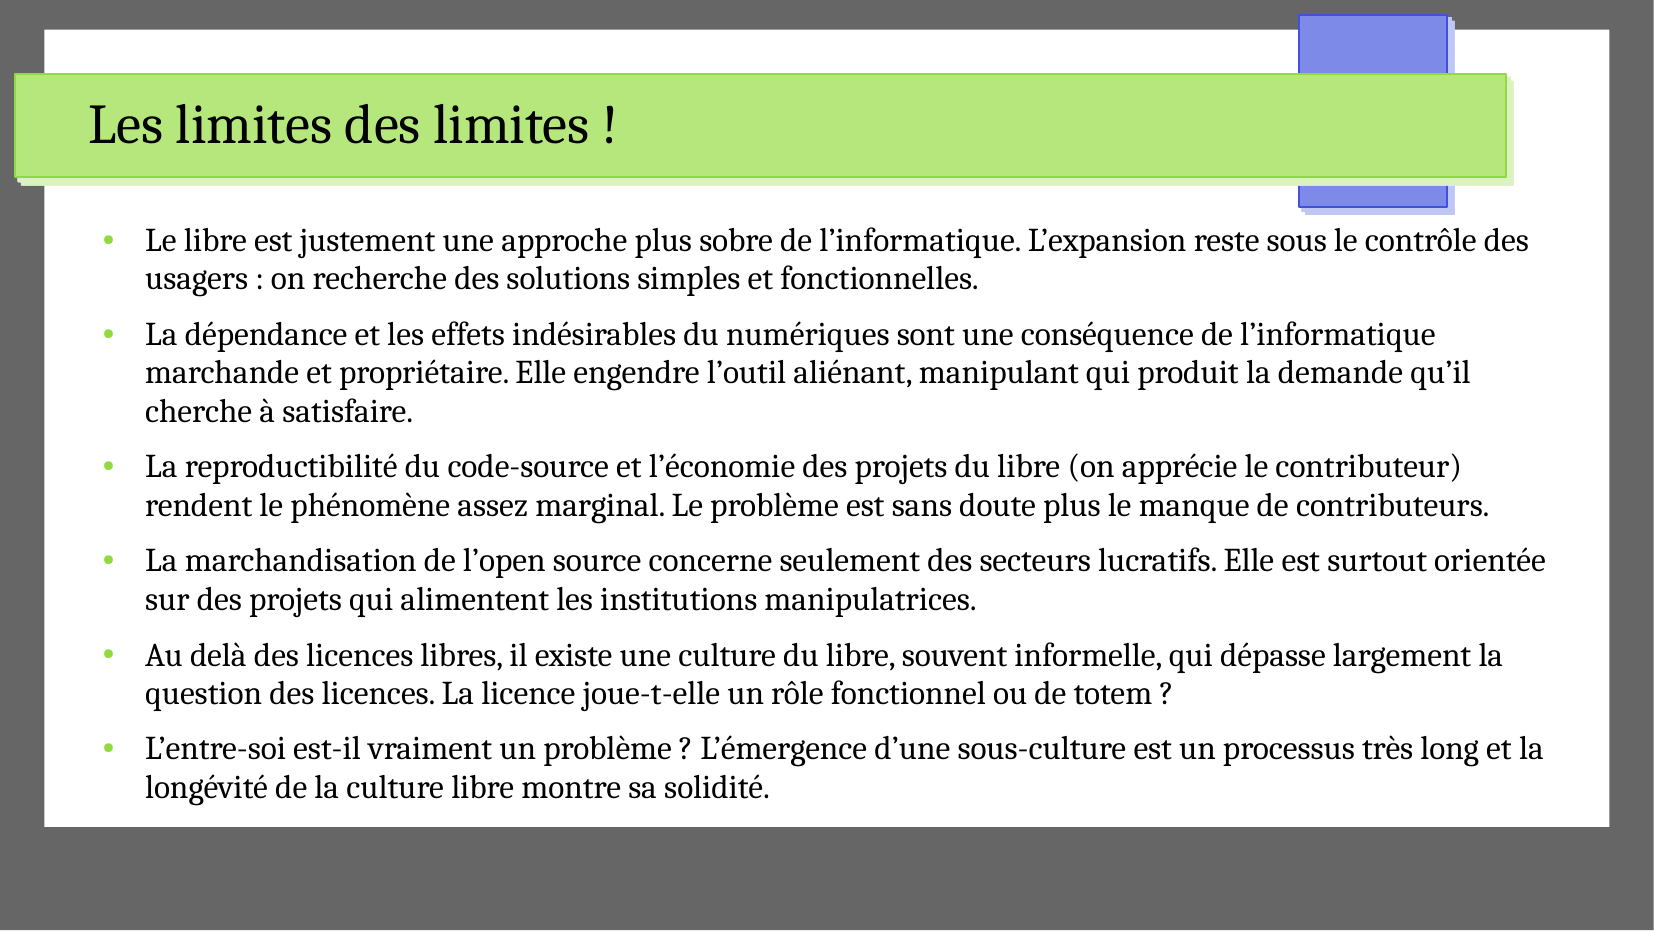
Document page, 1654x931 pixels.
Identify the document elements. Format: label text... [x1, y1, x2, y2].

list Le libre est justement une approche plus sobre de l’informatique. L’expansion reste sous le contrôle des usagers : on recherche des solutions simples et fonctionnelles. La dépendance et les effets indésirables du numériques sont une conséquence de l’informatique marchande et propriétaire. Elle engendre l’outil aliénant, manipulant qui produit la demande qu’il cherche à satisfaire. La reproductibilité du code-source et l’économie des projets du libre (on apprécie le contributeur) rendent le phénomène assez marginal. Le problème est sans doute plus le manque de contributeurs. La marchandisation de l’open source concerne seulement des secteurs lucratifs. Elle est surtout orientée sur des projets qui alimentent les institutions manipulatrices. Au delà des licences libres, il existe une culture du libre, souvent informelle, qui dépasse largement la question des licences. La licence joue-t-elle un rôle fonctionnel ou de totem ? L’entre-soi est-il vraiment un problème ? L’émergence d’une sous-culture est un processus très long et la longévité de la culture libre montre sa solidité. [88, 221, 1565, 813]
title Les limites des limites ! [88, 73, 1506, 178]
